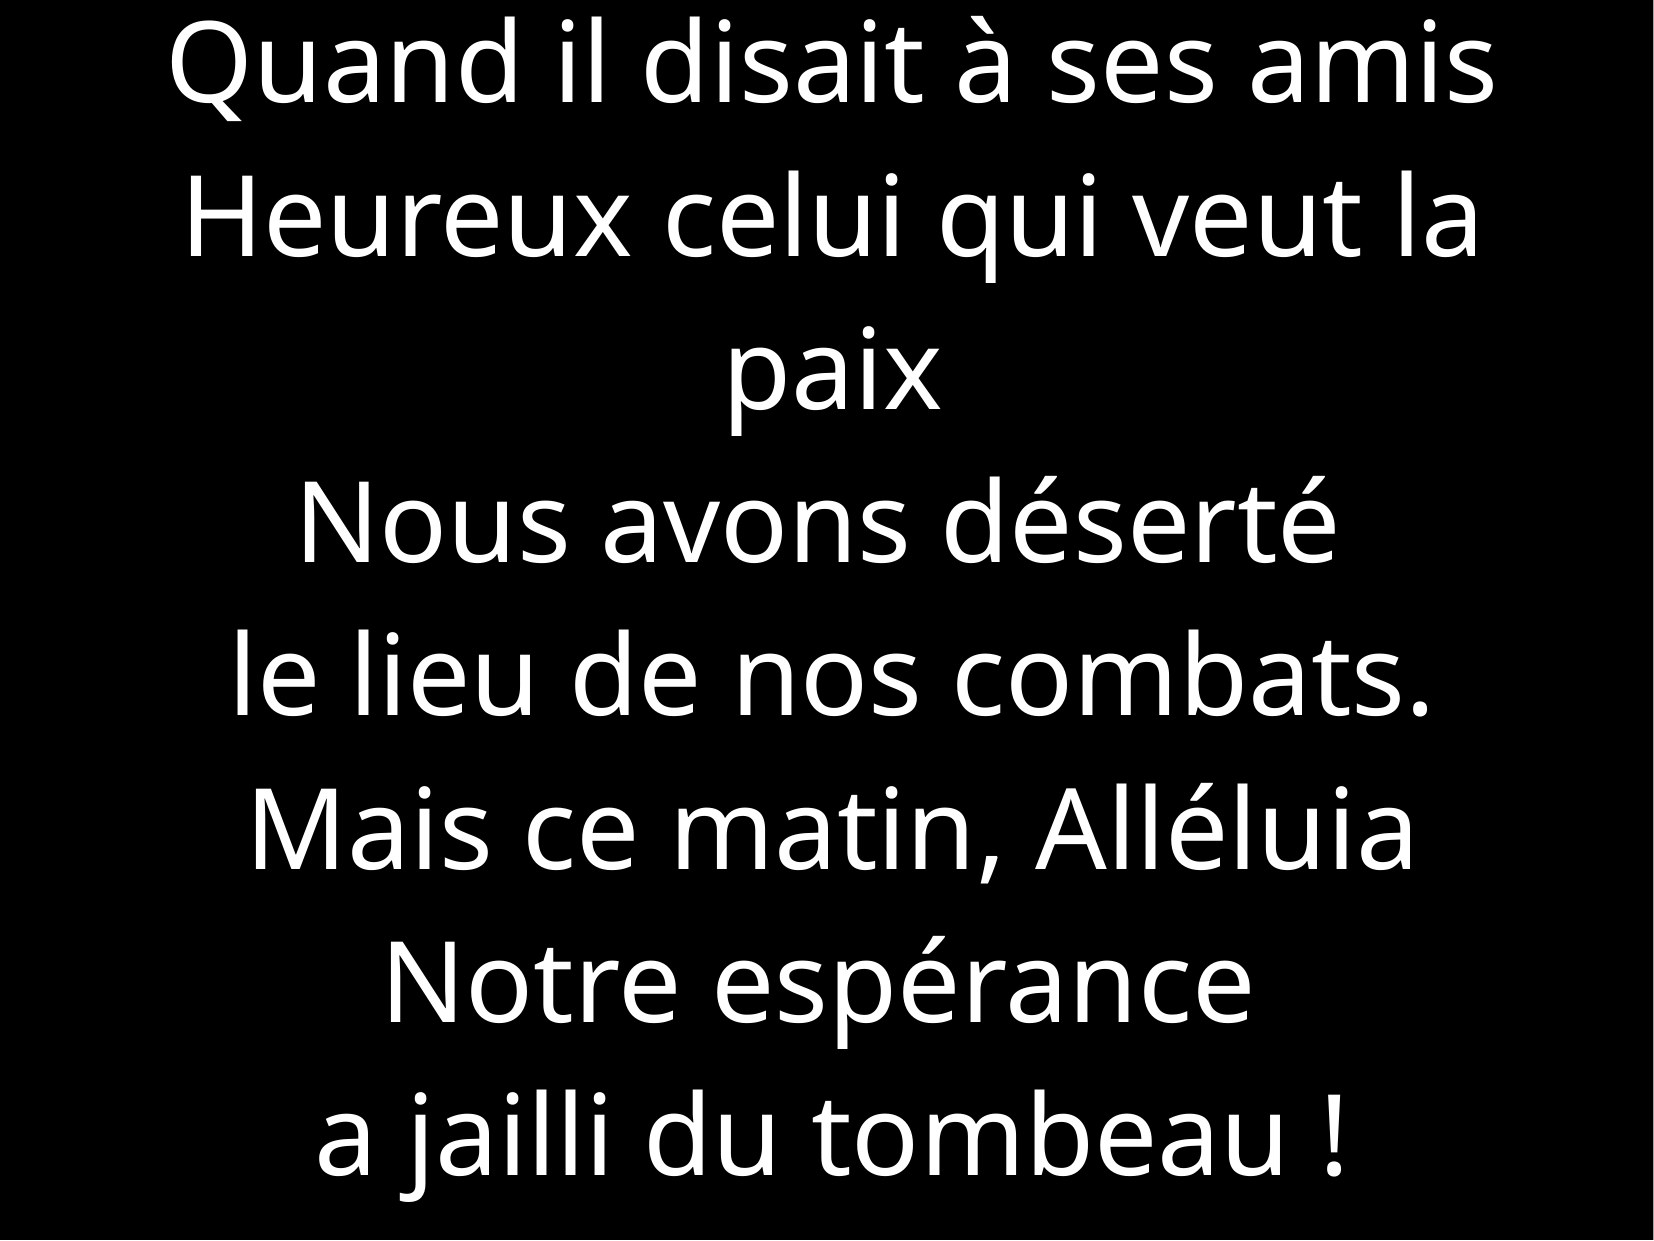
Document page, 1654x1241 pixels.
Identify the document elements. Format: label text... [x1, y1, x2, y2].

subtitle Quand il disait à ses amis Heureux celui qui veut la paix Nous avons déserté le lieu de nos combats. Mais ce matin, Alléluia Notre espérance a jailli du tombeau ! [59, 0, 1607, 1223]
